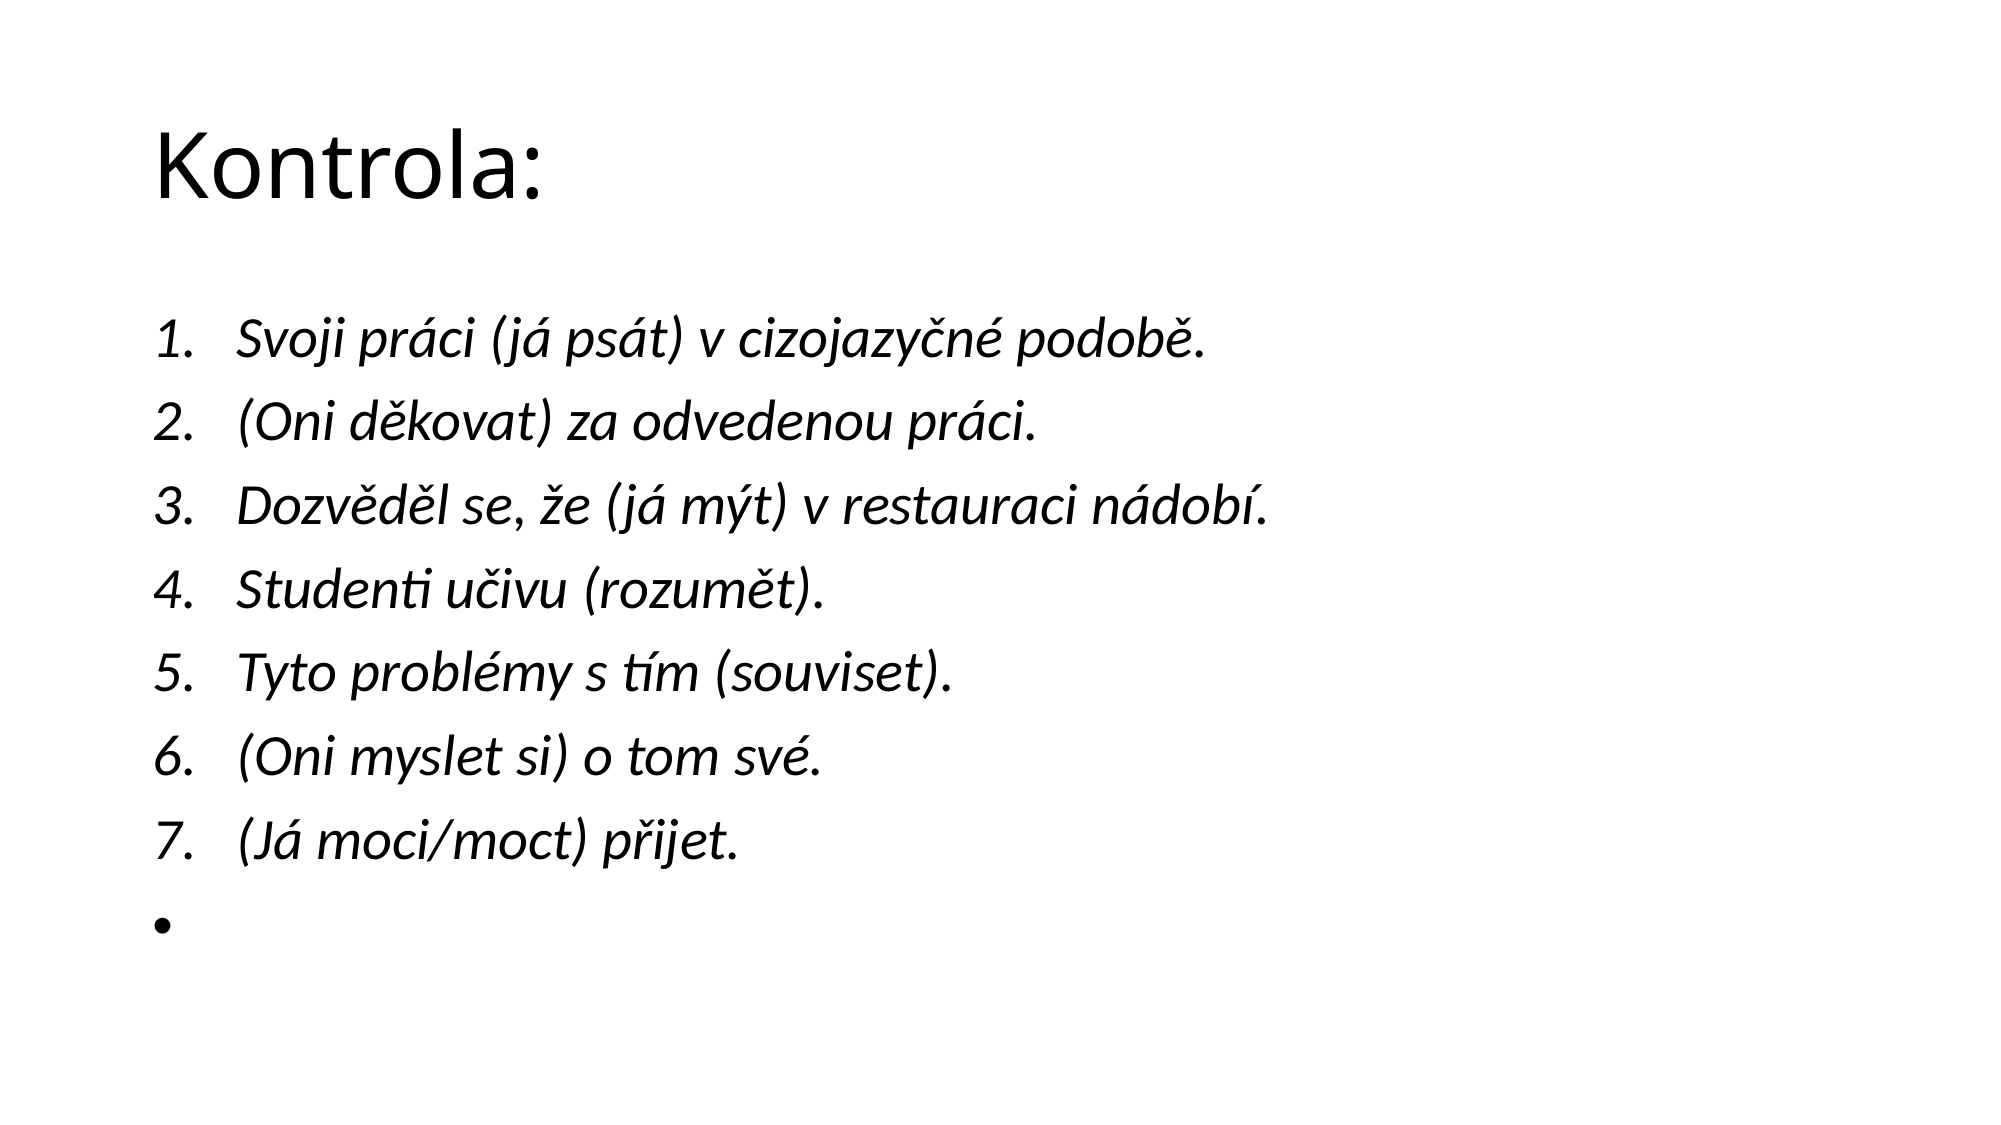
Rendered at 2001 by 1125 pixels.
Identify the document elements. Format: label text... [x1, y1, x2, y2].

title Kontrola: [137, 59, 1863, 278]
list Svoji práci (já psát) v cizojazyčné podobě. (Oni děkovat) za odvedenou práci. Dozvěděl se, že (já mýt) v restauraci nádobí. Studenti učivu (rozumět). Tyto problémy s tím (souviset). (Oni myslet si) o tom své. (Já moci/moct) přijet. [137, 299, 1863, 1014]
